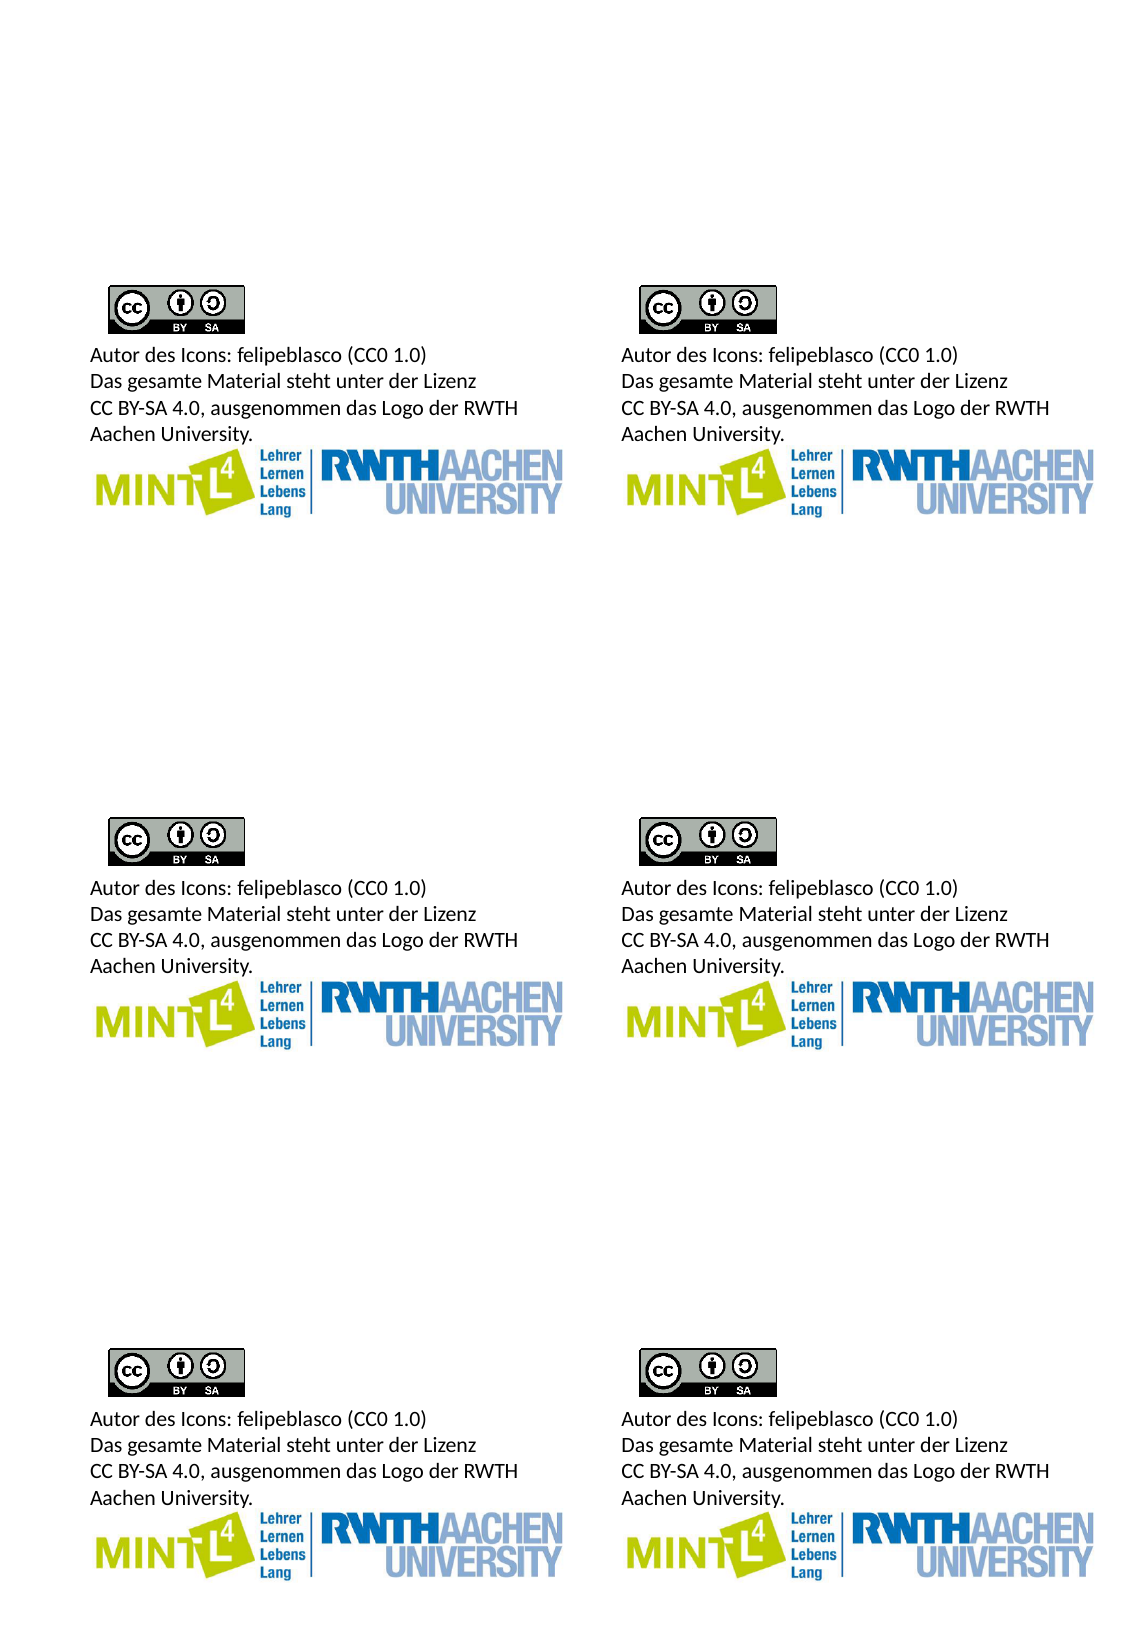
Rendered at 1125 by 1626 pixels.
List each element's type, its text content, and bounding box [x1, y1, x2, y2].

picture [92, 445, 564, 520]
text_box Autor des Icons: felipeblasco (CC0 1.0) Das gesamte Material steht unter der Lizenz CC BY-SA 4.0, ausgenommen das Logo der RWTH Aachen University. [606, 865, 1125, 988]
text_box Autor des Icons: felipeblasco (CC0 1.0) Das gesamte Material steht unter der Lizenz CC BY-SA 4.0, ausgenommen das Logo der RWTH Aachen University. [75, 333, 594, 455]
picture [623, 445, 1095, 520]
picture [108, 285, 245, 334]
picture [623, 977, 1095, 1052]
picture [623, 1508, 1095, 1583]
text_box Autor des Icons: felipeblasco (CC0 1.0) Das gesamte Material steht unter der Lizenz CC BY-SA 4.0, ausgenommen das Logo der RWTH Aachen University. [606, 333, 1125, 455]
picture [639, 1348, 777, 1397]
picture [639, 817, 777, 866]
picture [108, 1348, 245, 1397]
picture [108, 817, 245, 866]
picture [92, 977, 564, 1052]
text_box Autor des Icons: felipeblasco (CC0 1.0) Das gesamte Material steht unter der Lizenz CC BY-SA 4.0, ausgenommen das Logo der RWTH Aachen University. [75, 865, 594, 988]
picture [92, 1508, 564, 1583]
text_box Autor des Icons: felipeblasco (CC0 1.0) Das gesamte Material steht unter der Lizenz CC BY-SA 4.0, ausgenommen das Logo der RWTH Aachen University. [75, 1396, 594, 1519]
picture [639, 285, 777, 334]
text_box Autor des Icons: felipeblasco (CC0 1.0) Das gesamte Material steht unter der Lizenz CC BY-SA 4.0, ausgenommen das Logo der RWTH Aachen University. [606, 1396, 1125, 1519]
